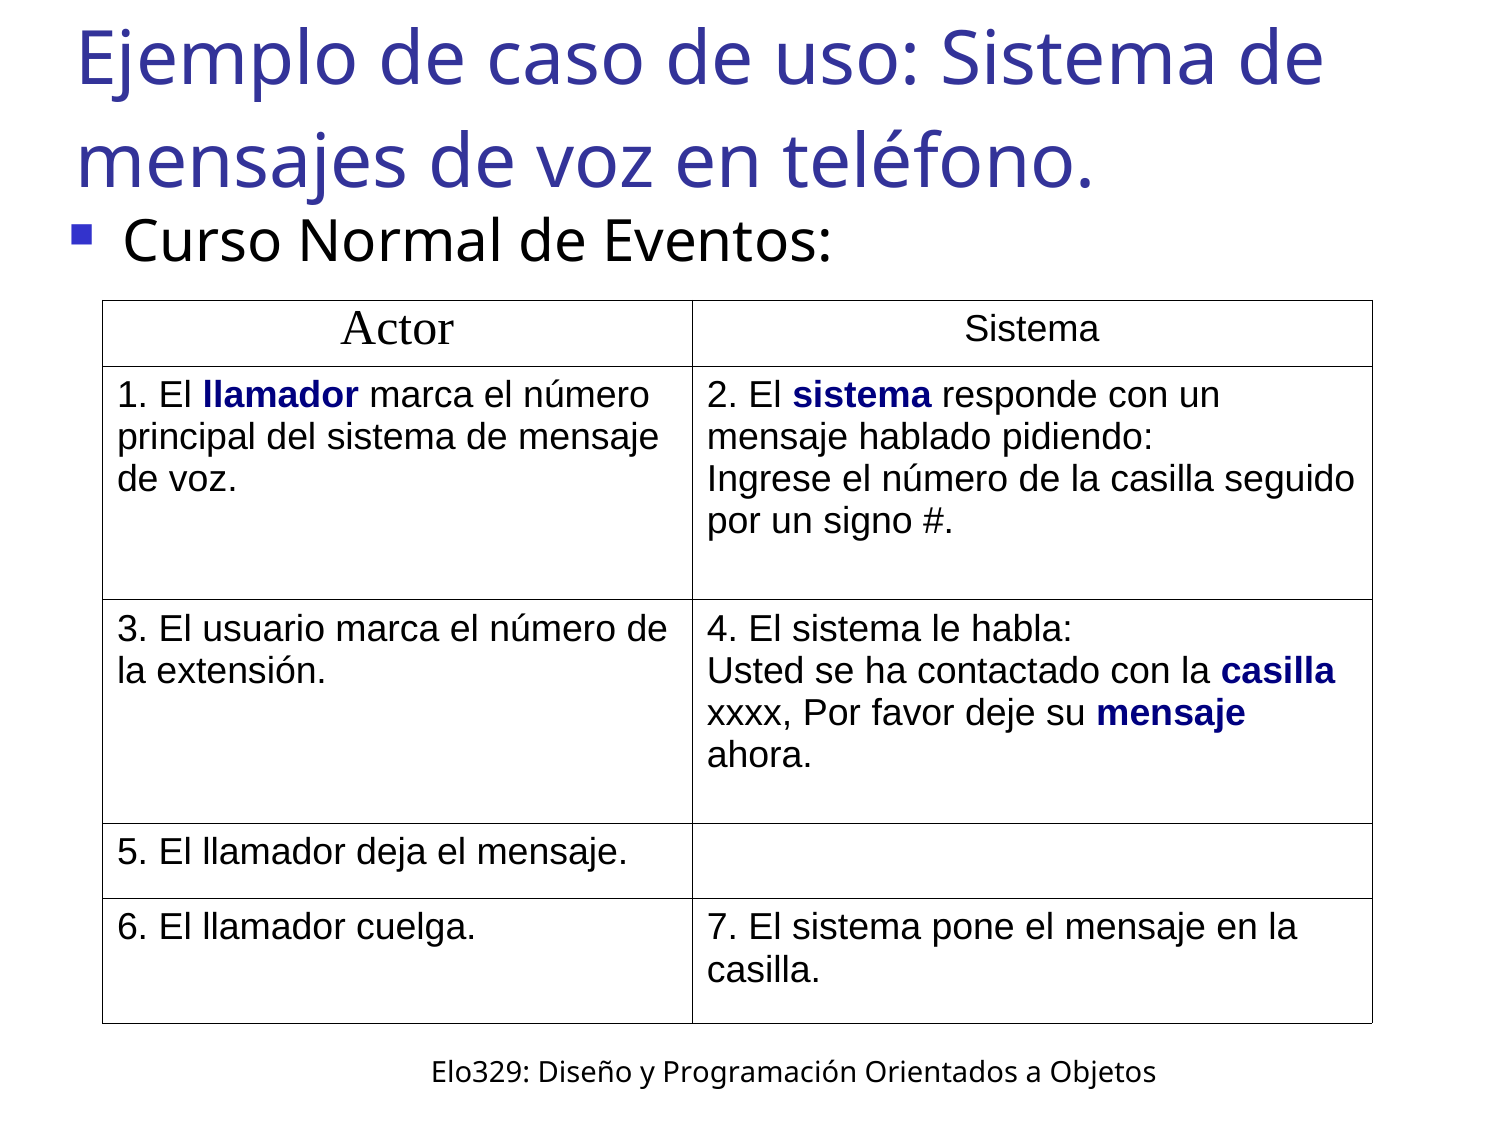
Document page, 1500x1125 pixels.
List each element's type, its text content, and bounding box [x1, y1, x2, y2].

table_cell 1. El llamador marca el número principal del sistema de mensaje de voz. [103, 367, 692, 599]
table_cell [693, 824, 1372, 898]
title Ejemplo de caso de uso: Sistema de mensajes de voz en teléfono. [75, 8, 1426, 199]
table_header Sistema [693, 301, 1372, 366]
table_cell 4. El sistema le habla: Usted se ha contactado con la casilla xxxx, Por favor deje su mensaje ahora. [693, 600, 1372, 823]
table_cell 2. El sistema responde con un mensaje hablado pidiendo: Ingrese el número de la casilla seguido por un signo #. [693, 367, 1372, 599]
list Curso Normal de Eventos: [68, 199, 1440, 992]
table_cell 6. El llamador cuelga. [103, 899, 692, 1023]
table_cell 7. El sistema pone el mensaje en la casilla. [693, 899, 1372, 1023]
table_cell 5. El llamador deja el mensaje. [103, 824, 692, 898]
table_cell 3. El usuario marca el número de la extensión. [103, 600, 692, 823]
table_header Actor [103, 301, 692, 366]
